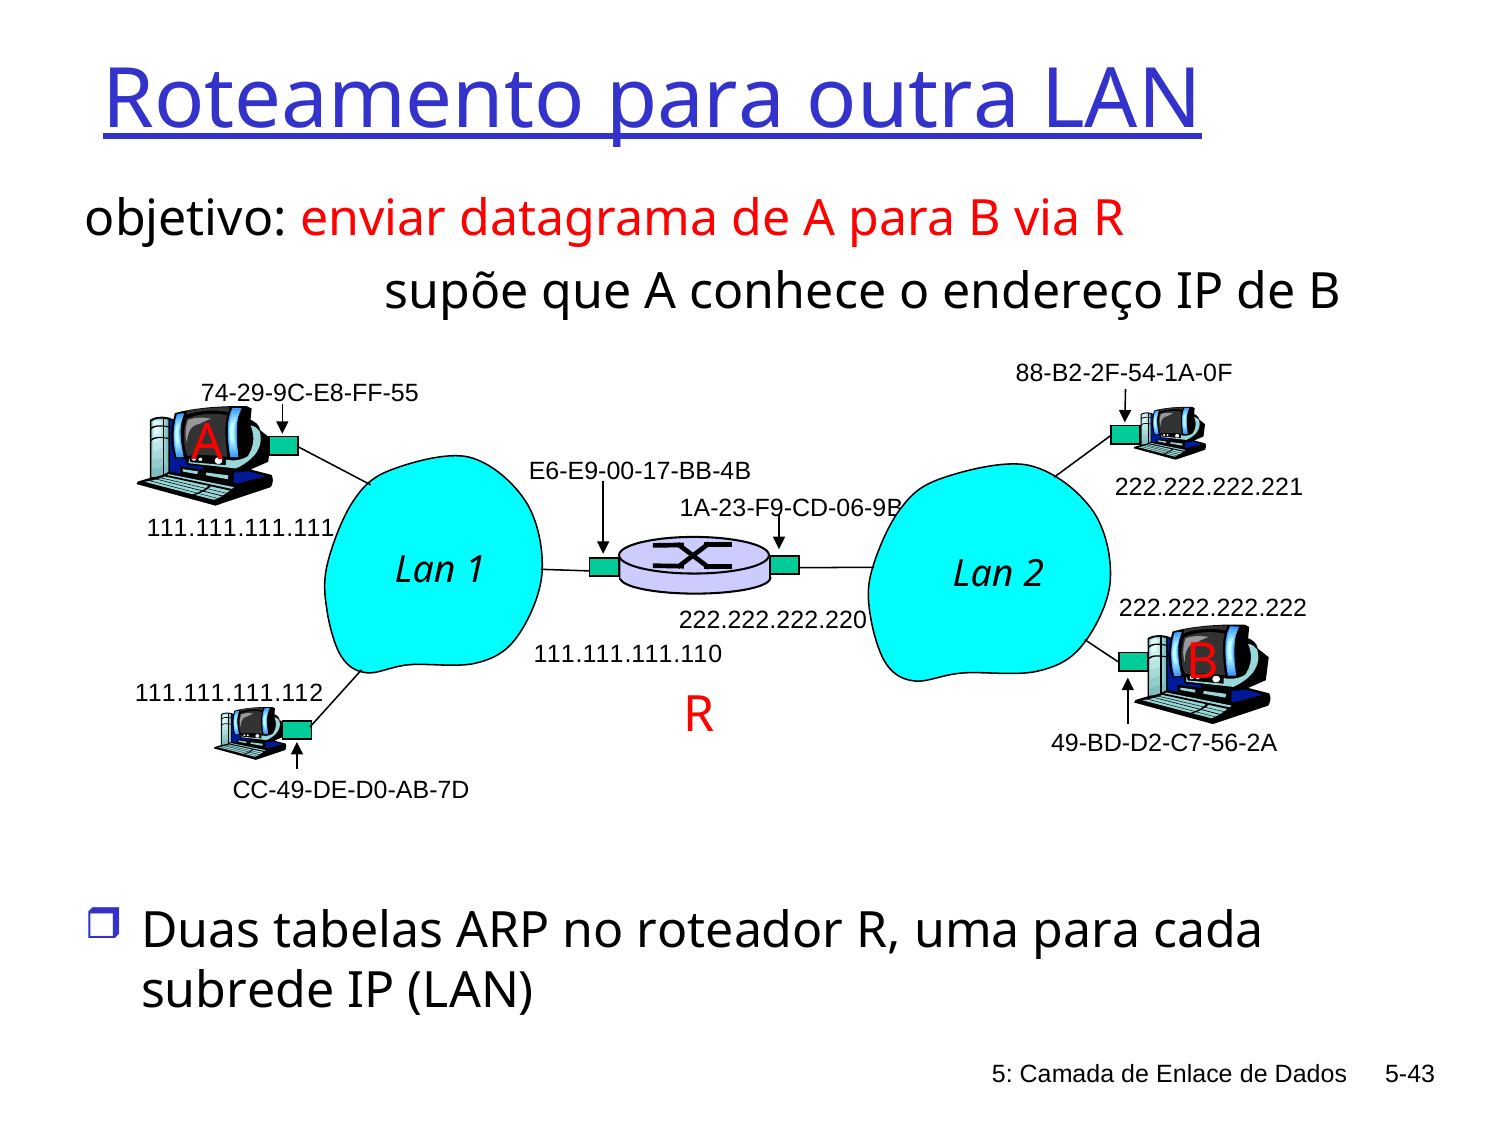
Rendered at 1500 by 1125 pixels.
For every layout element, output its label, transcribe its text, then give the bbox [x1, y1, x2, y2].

text_box 5-<número> [1339, 1050, 1451, 1125]
list objetivo: enviar datagrama de A para B via R supõe que A conhece o endereço IP de B Duas tabelas ARP no roteador R, uma para cada subrede IP (LAN) [69, 178, 1380, 1049]
title Roteamento para outra LAN [87, 0, 1400, 188]
text_box 5: Camada de Enlace de Dados [837, 1050, 1339, 1125]
